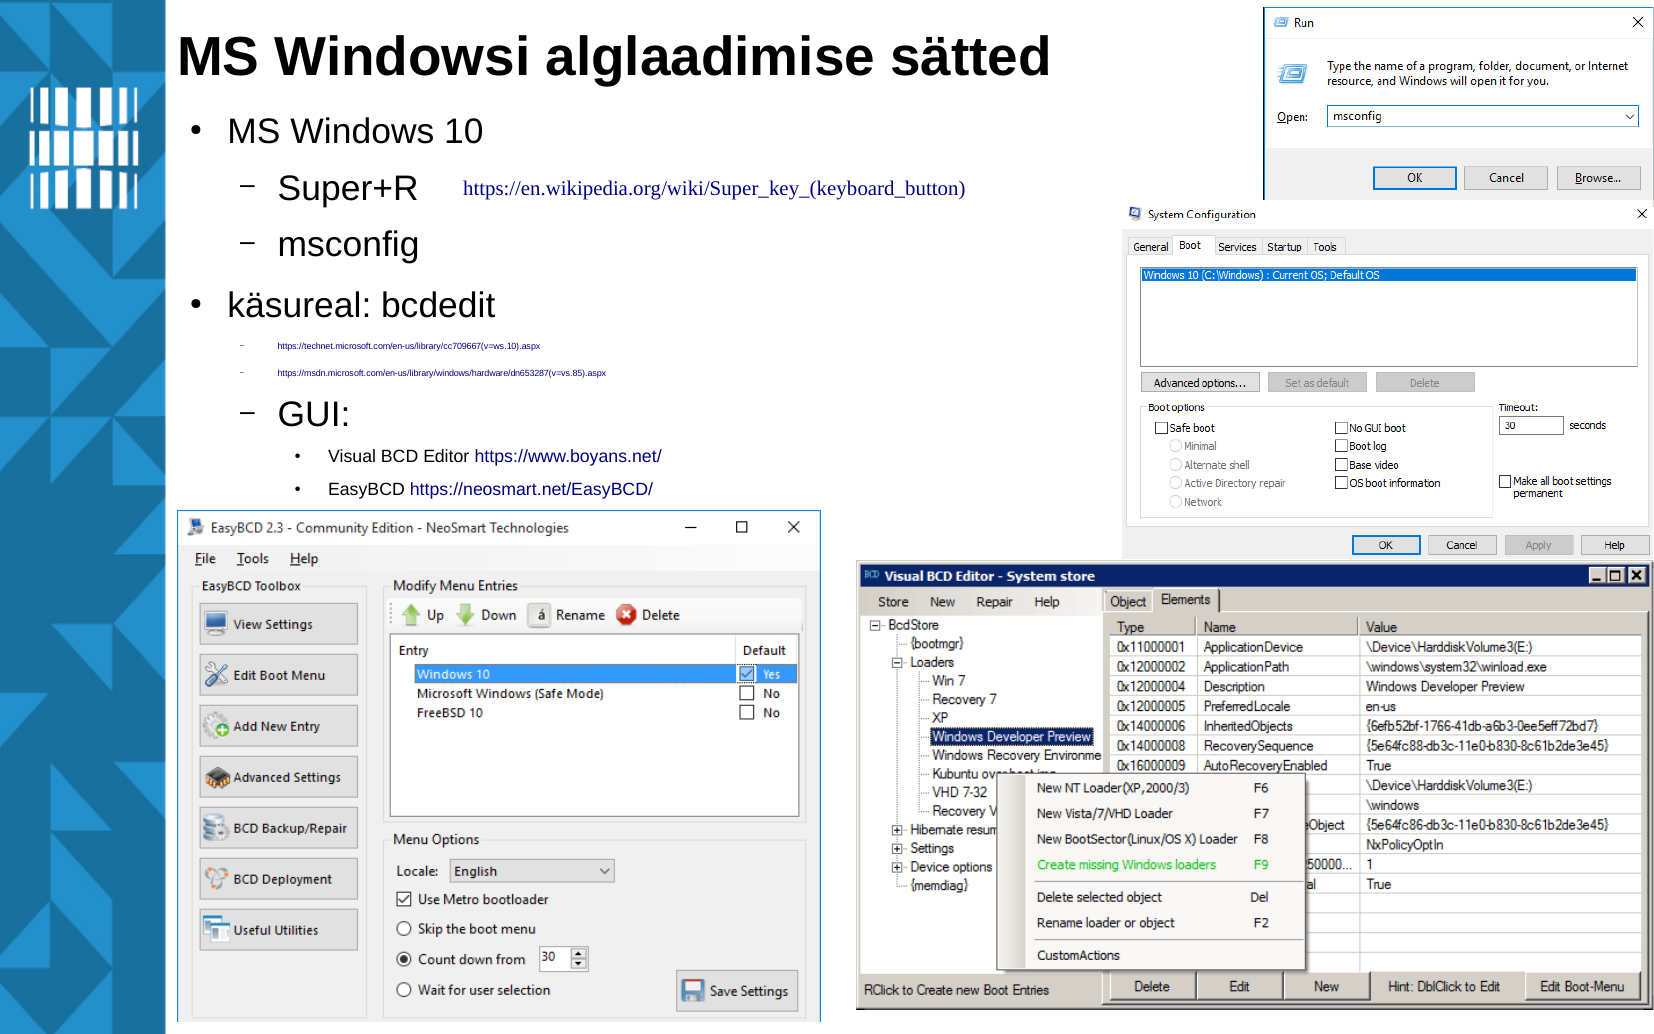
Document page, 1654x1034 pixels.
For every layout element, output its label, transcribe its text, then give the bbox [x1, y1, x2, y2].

list MS Windows 10 Super+R msconfig käsureal: bcdedit https://technet.microsoft.com/en-us/library/cc709667(v=ws.10).aspx https://msdn.microsoft.com/en-us/library/windows/hardware/dn653287(v=vs.85).aspx GUI: Visual BCD Editor https://www.boyans.net/ EasyBCD https://neosmart.net/EasyBCD/ [177, 111, 975, 502]
picture [856, 560, 1654, 1010]
text_box https://en.wikipedia.org/wiki/Super_key_(keyboard_button) [463, 177, 981, 201]
picture [177, 510, 821, 1022]
picture [1122, 7, 1654, 559]
title MS Windowsi alglaadimise sätted [177, 24, 1093, 89]
